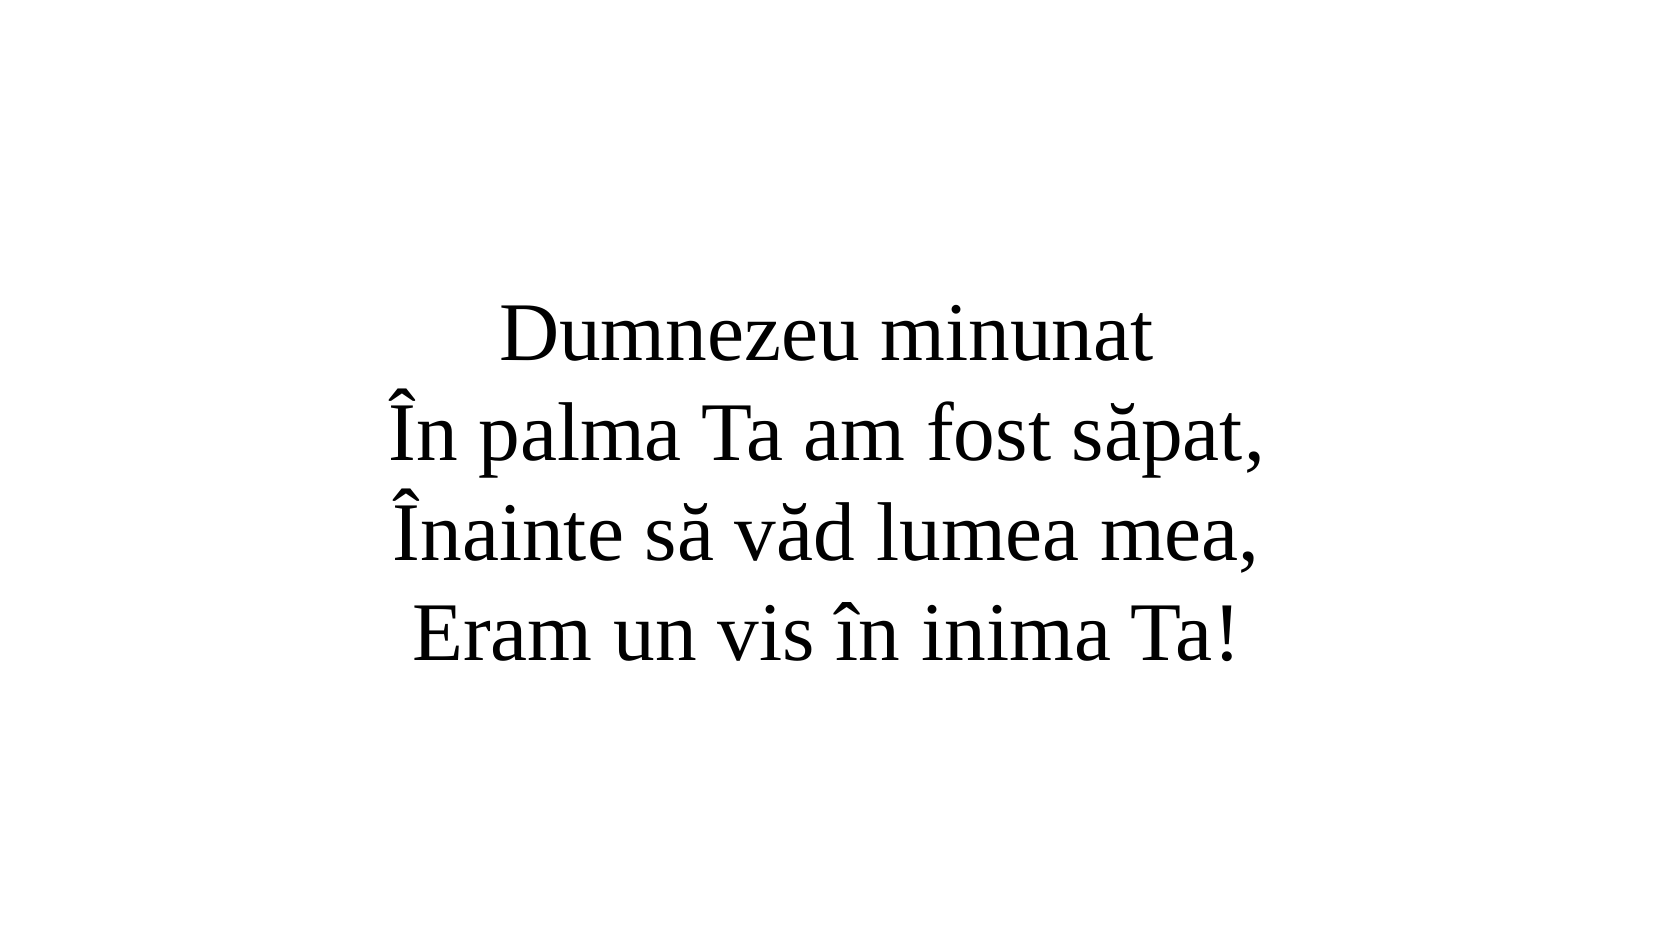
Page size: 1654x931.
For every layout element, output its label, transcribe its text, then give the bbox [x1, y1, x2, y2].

subtitle Dumnezeu minunat În palma Ta am fost săpat, Înainte să văd lumea mea, Eram un vis în inima Ta! [0, 269, 1654, 622]
